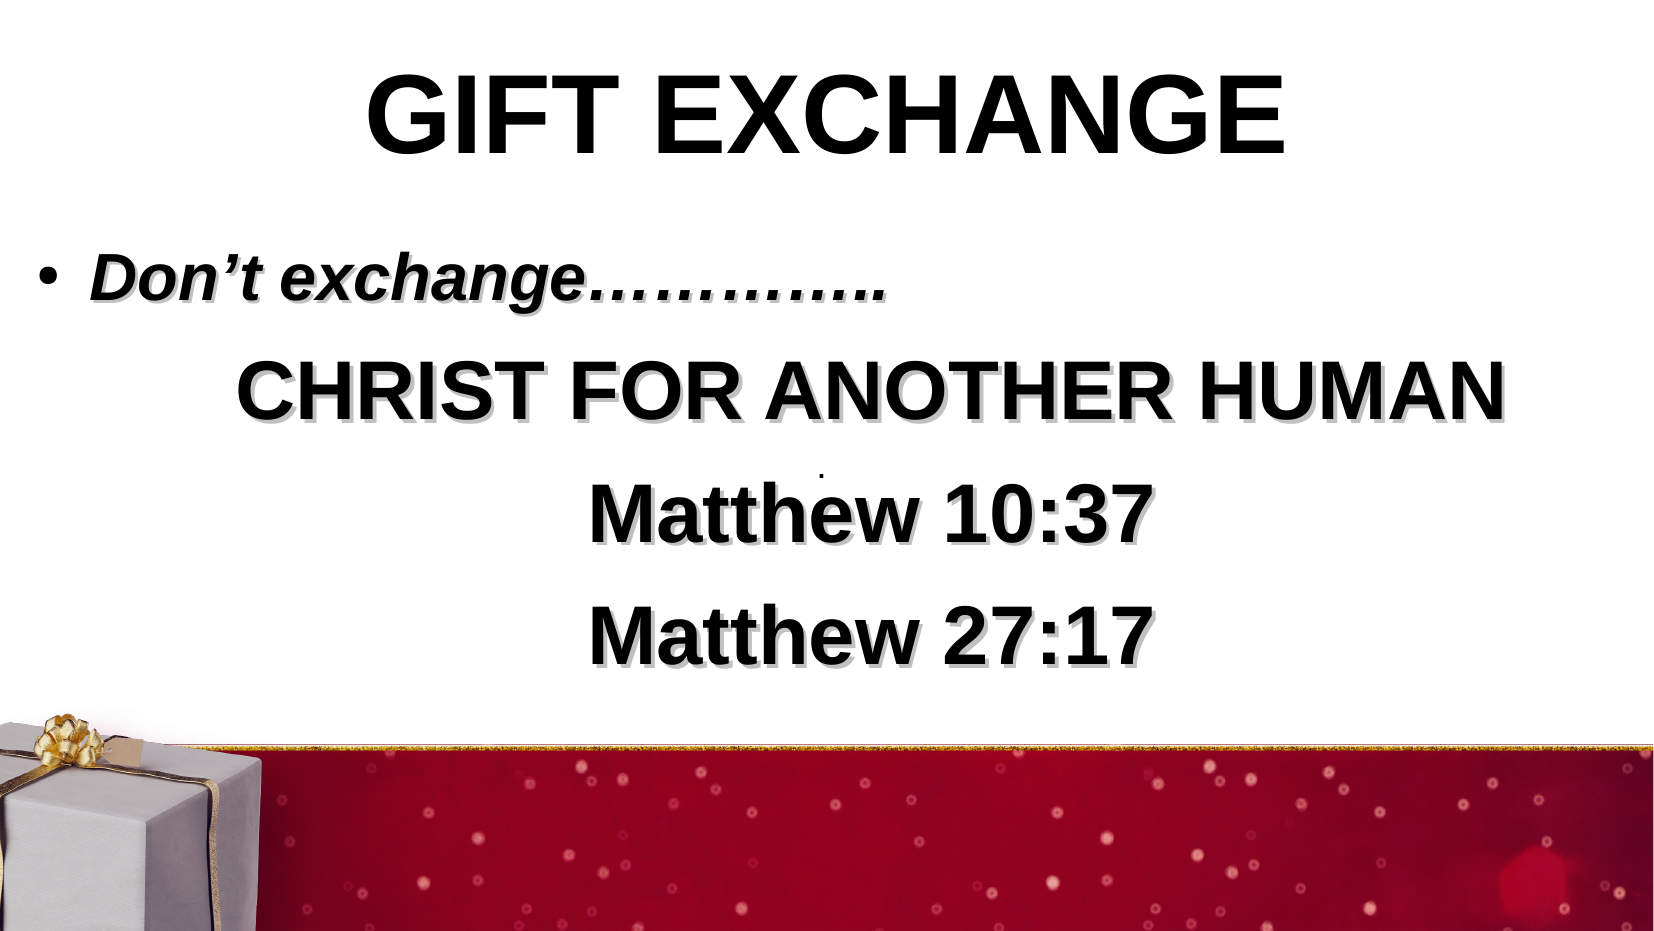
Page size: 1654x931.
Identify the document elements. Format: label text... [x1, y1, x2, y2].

picture [0, 0, 1654, 931]
title GIFT EXCHANGE [82, 37, 1571, 193]
list Don’t exchange………….. CHRIST FOR ANOTHER HUMAN Matthew 10:37 Matthew 27:17 [18, 240, 1654, 931]
